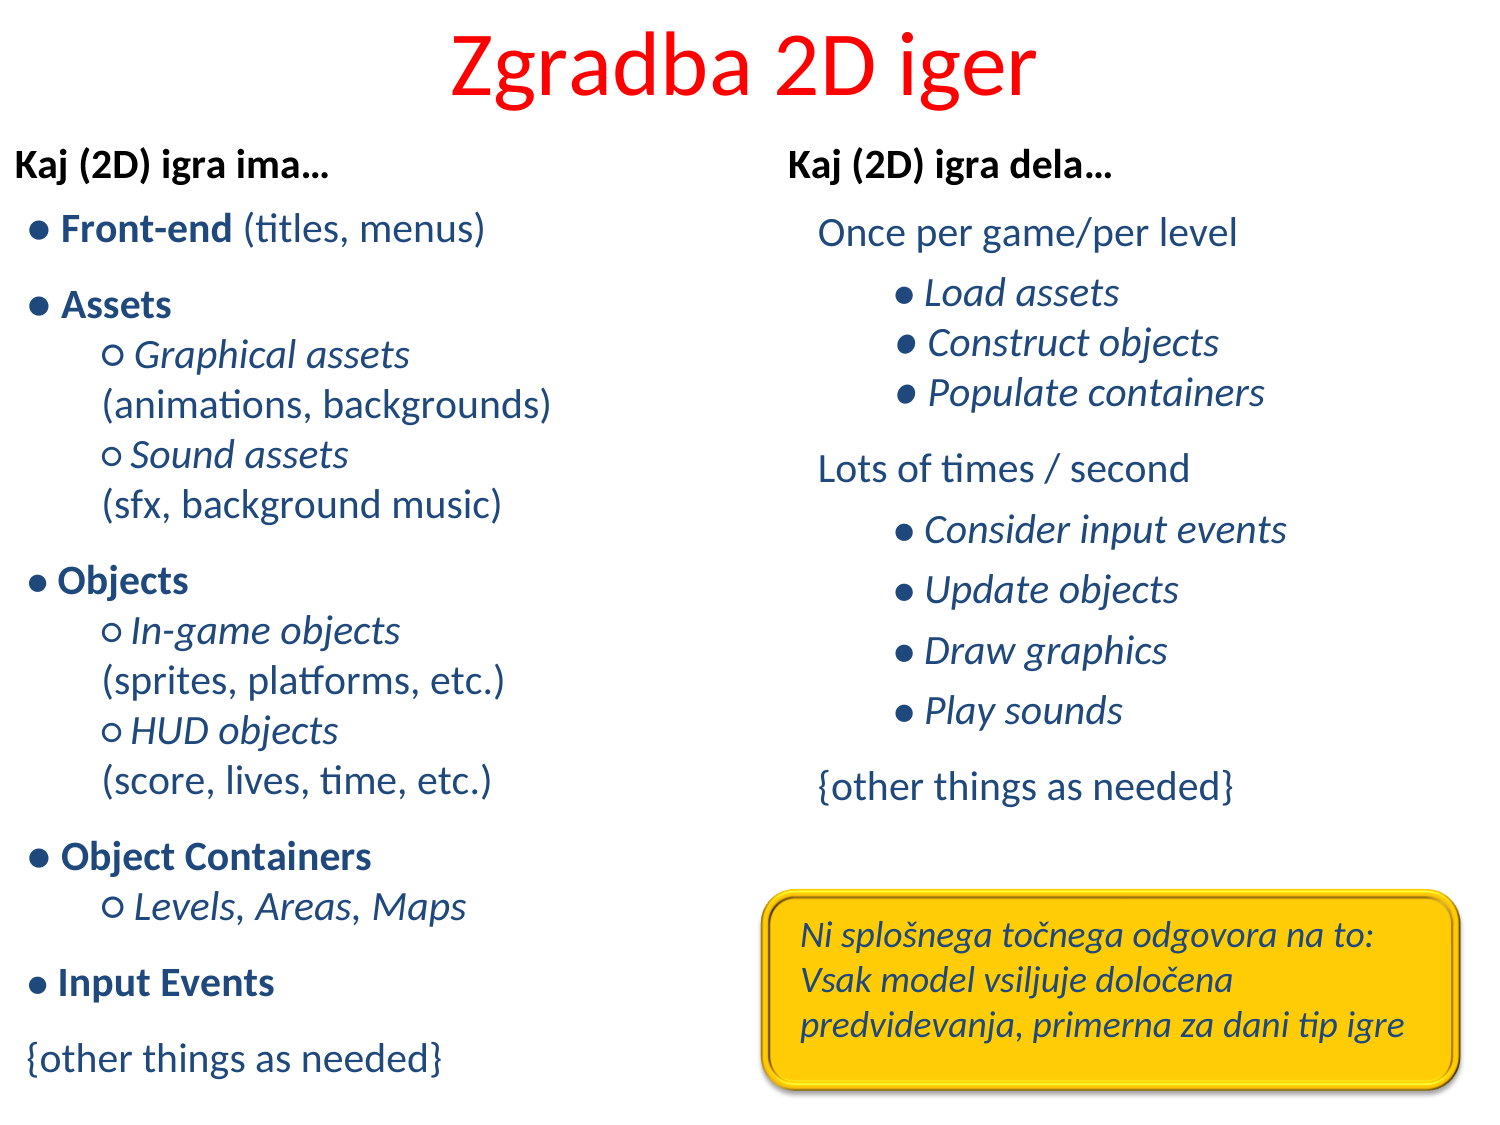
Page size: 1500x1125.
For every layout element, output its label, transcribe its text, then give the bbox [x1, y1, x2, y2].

text_box Kaj (2D) igra ima… [0, 128, 773, 195]
text_box ● Front-end (titles, menus) ● Assets ○ Graphical assets (animations, backgrounds) ○ Sound assets (sfx, background music) ● Objects ○ In-game objects (sprites, platforms, etc.) ○ HUD objects (score, lives, time, etc.) ● Object Containers ○ Levels, Areas, Maps ● Input Events {other things as needed} [11, 192, 638, 1089]
text_box Once per game/per level ● Load assets ● Construct objects ● Populate containers Lots of times / second ● Consider input events ● Update objects ● Draw graphics ● Play sounds {other things as needed} [803, 196, 1418, 817]
text_box Kaj (2D) igra dela… [773, 153, 1406, 195]
picture [752, 884, 1469, 1103]
title Zgradba 2D iger [70, 0, 1421, 153]
text_box Ni splošnega točnega odgovora na to: Vsak model vsiljuje določena predvidevanja, primerna za dani tip igre [785, 902, 1459, 1053]
